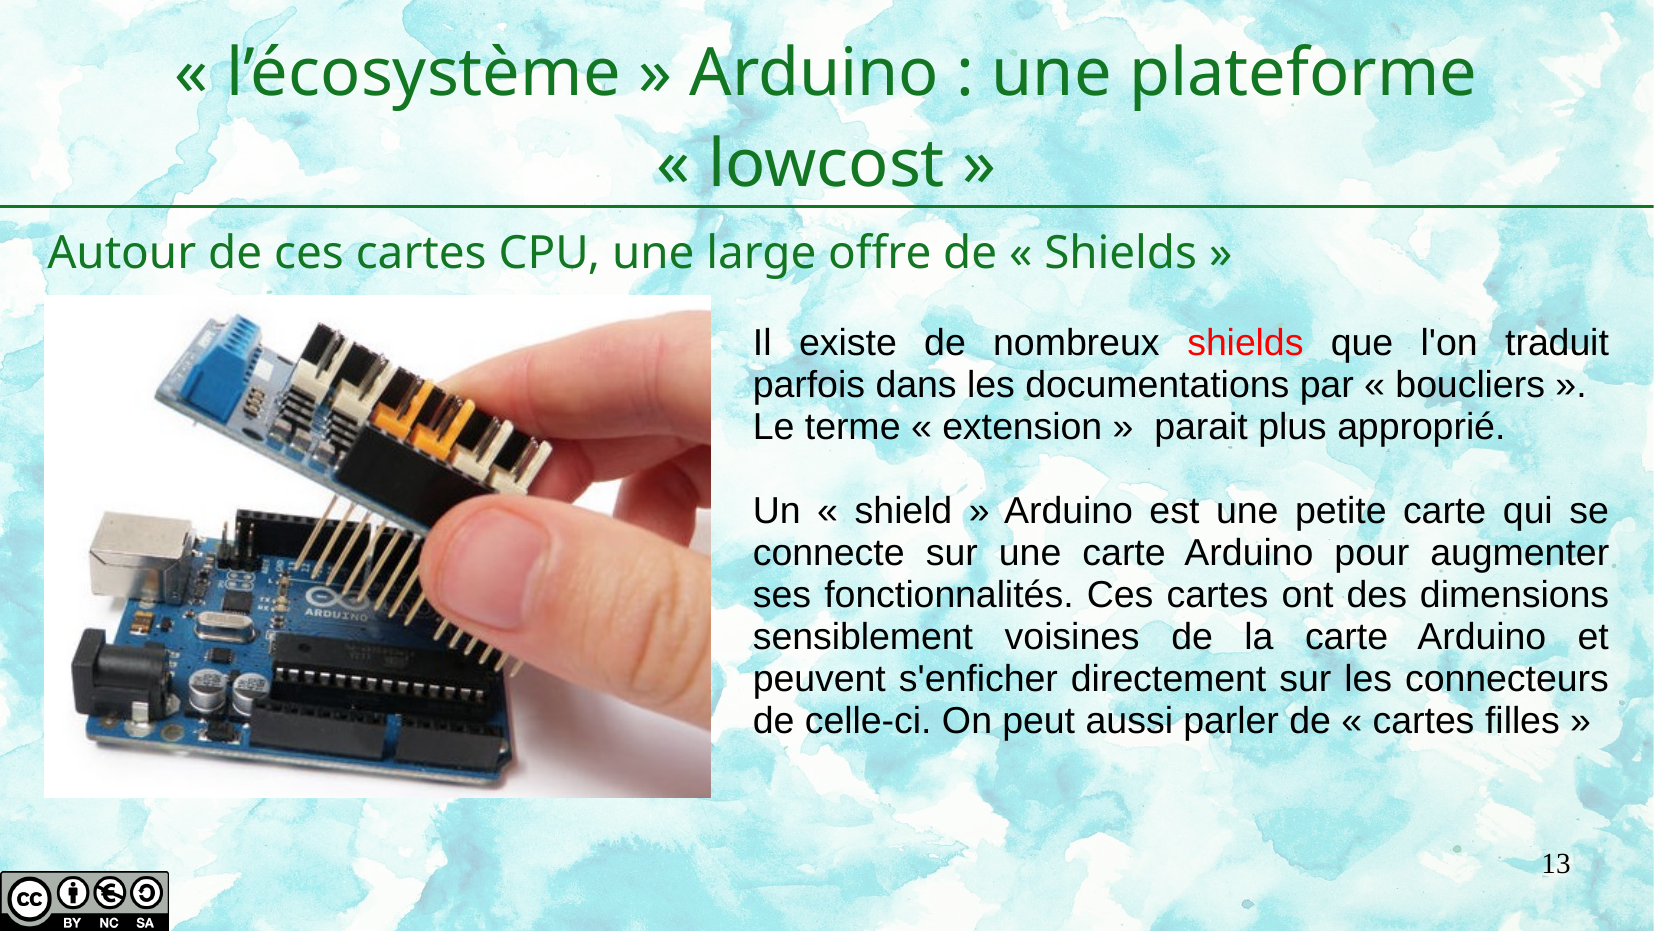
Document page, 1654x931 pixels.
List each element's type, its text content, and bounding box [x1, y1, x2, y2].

title « l’écosystème » Arduino : une plateforme « lowcost » [82, 23, 1571, 206]
list Autour de ces cartes CPU, une large offre de « Shields » [47, 206, 1536, 314]
picture [0, 871, 169, 931]
text_box Il existe de nombreux shields que l'on traduit parfois dans les documentations par « boucliers ». Le terme « extension » parait plus approprié. Un « shield » Arduino est une petite carte qui se connecte sur une carte Arduino pour augmenter ses fonctionnalités. Ces cartes ont des dimensions sensiblement voisines de la carte Arduino et peuvent s'enficher directement sur les connecteurs de celle-ci. On peut aussi parler de « cartes filles » [738, 313, 1625, 774]
picture [44, 295, 711, 798]
